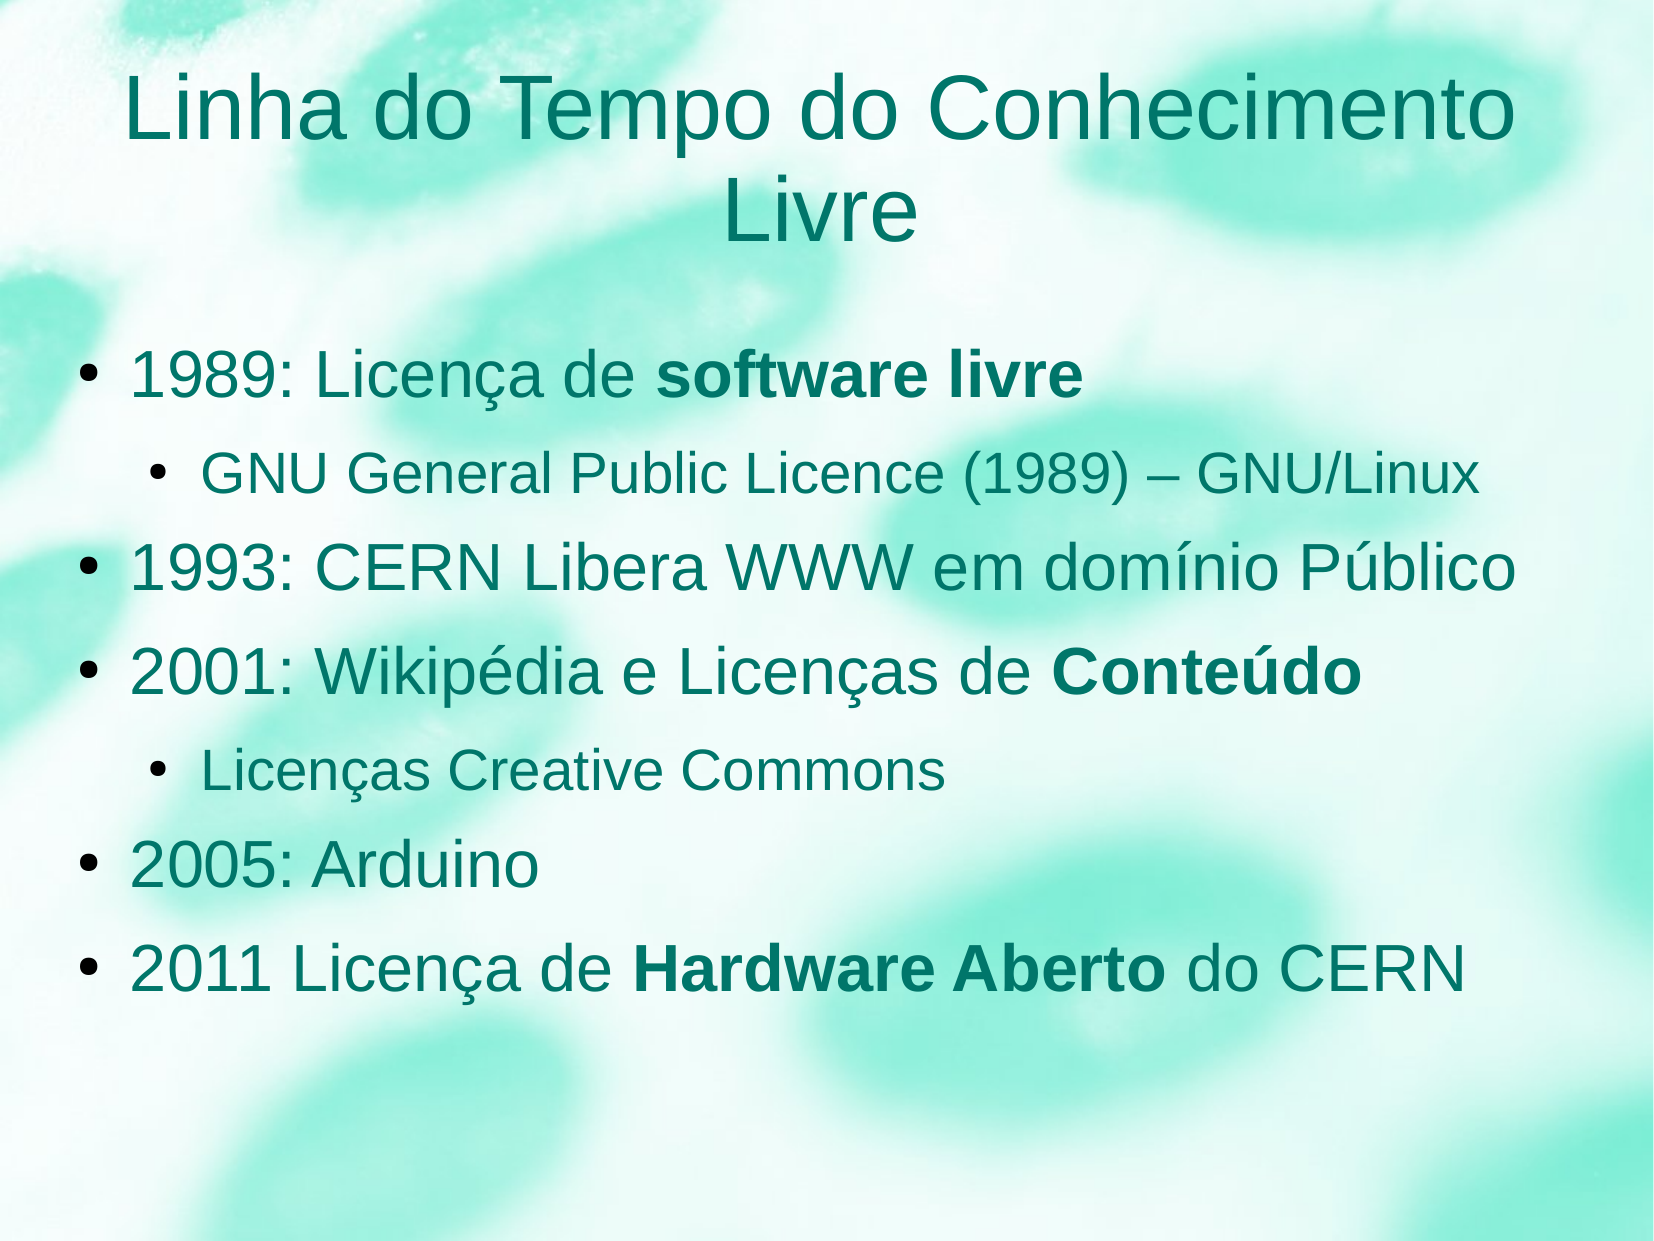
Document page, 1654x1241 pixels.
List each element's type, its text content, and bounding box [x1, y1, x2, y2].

picture [0, 0, 1654, 1241]
title Linha do Tempo do Conhecimento Livre [76, 55, 1565, 263]
list 1989: Licença de software livre GNU General Public Licence (1989) – GNU/Linux 1993: CERN Libera WWW em domínio Público 2001: Wikipédia e Licenças de Conteúdo Licenças Creative Commons 2005: Arduino 2011 Licença de Hardware Aberto do CERN [59, 336, 1565, 1056]
